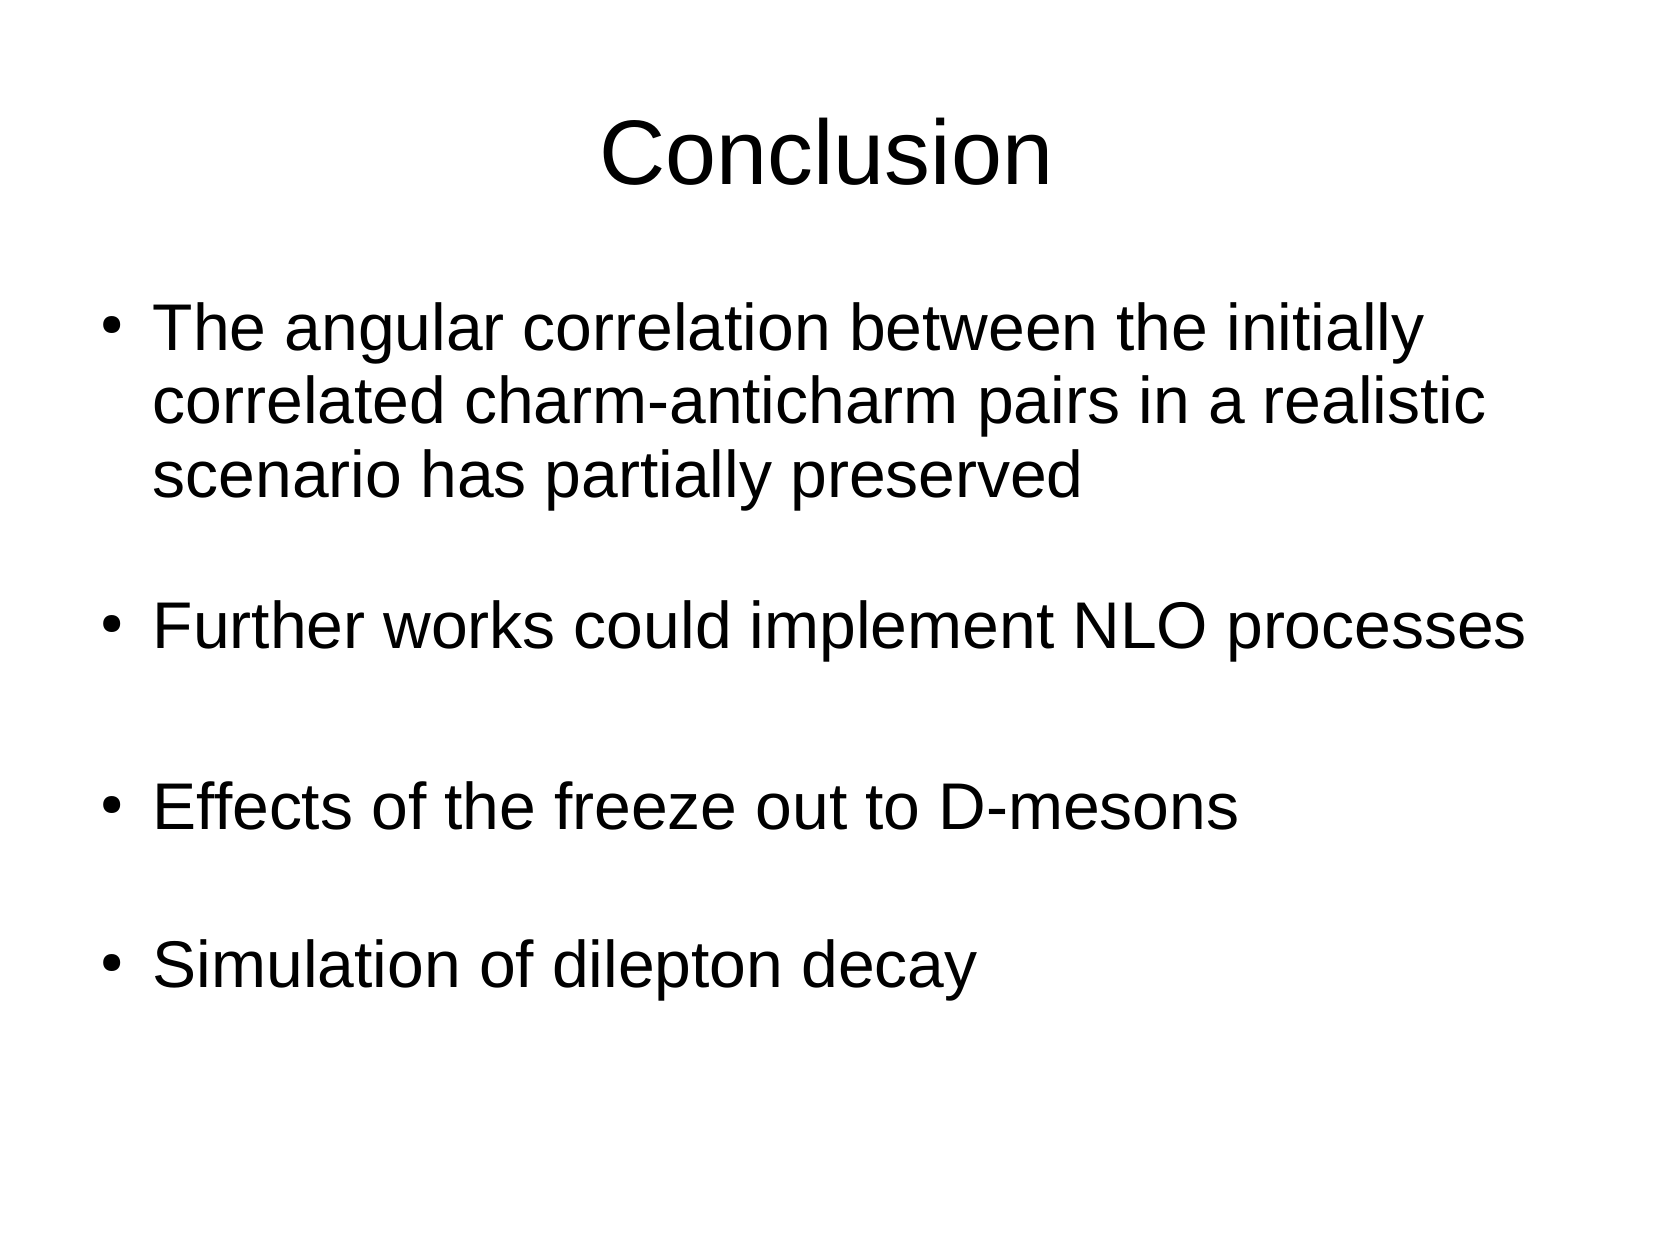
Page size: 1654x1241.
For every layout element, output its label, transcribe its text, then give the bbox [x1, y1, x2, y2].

list The angular correlation between the initially correlated charm-anticharm pairs in a realistic scenario has partially preserved Further works could implement NLO processes Effects of the freeze out to D-mesons Simulation of dilepton decay [82, 290, 1571, 1010]
title Conclusion [82, 49, 1571, 257]
